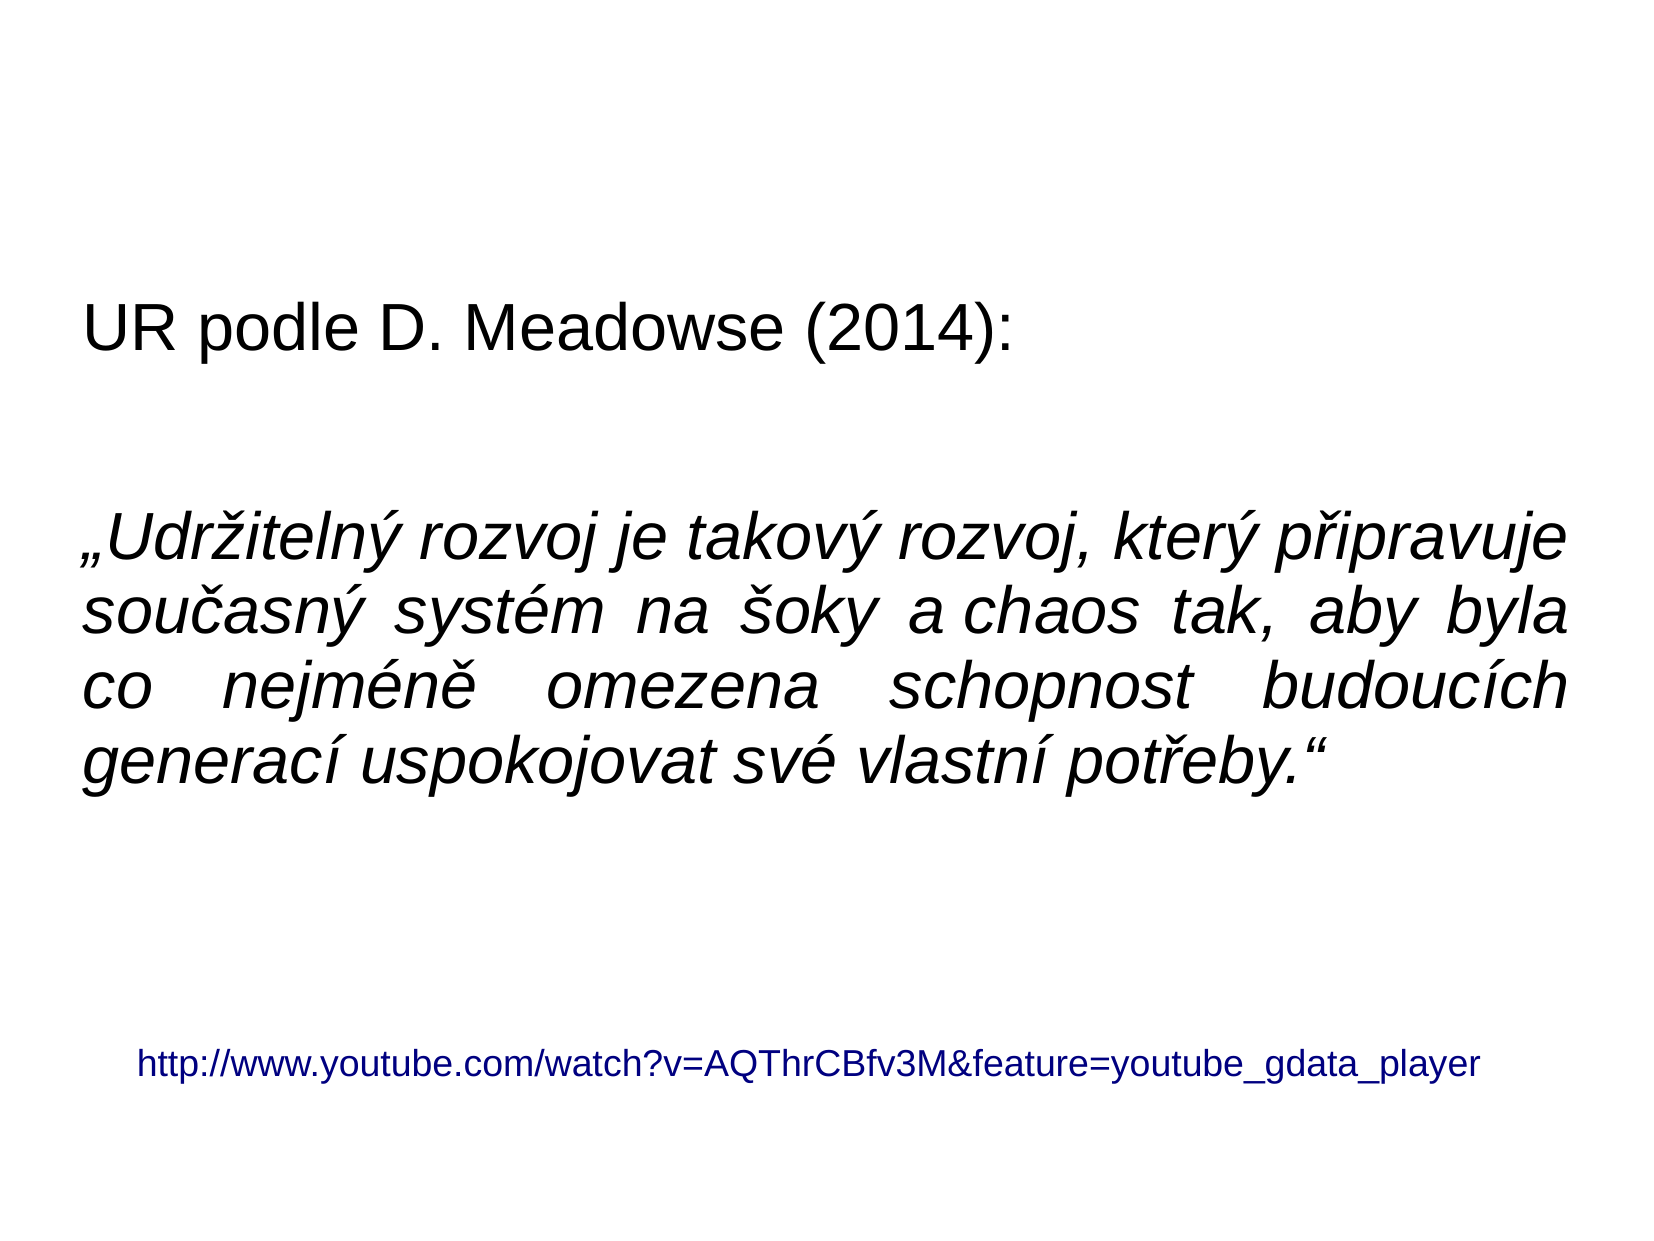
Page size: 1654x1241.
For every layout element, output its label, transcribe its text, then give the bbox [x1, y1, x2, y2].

text_box http://www.youtube.com/watch?v=AQThrCBfv3M&feature=youtube_gdata_player [59, 1035, 1560, 1159]
list UR podle D. Meadowse (2014): „Udržitelný rozvoj je takový rozvoj, který připravuje současný systém na šoky a chaos tak, aby byla co nejméně omezena schopnost budoucích generací uspokojovat své vlastní potřeby.“ [82, 290, 1571, 1010]
